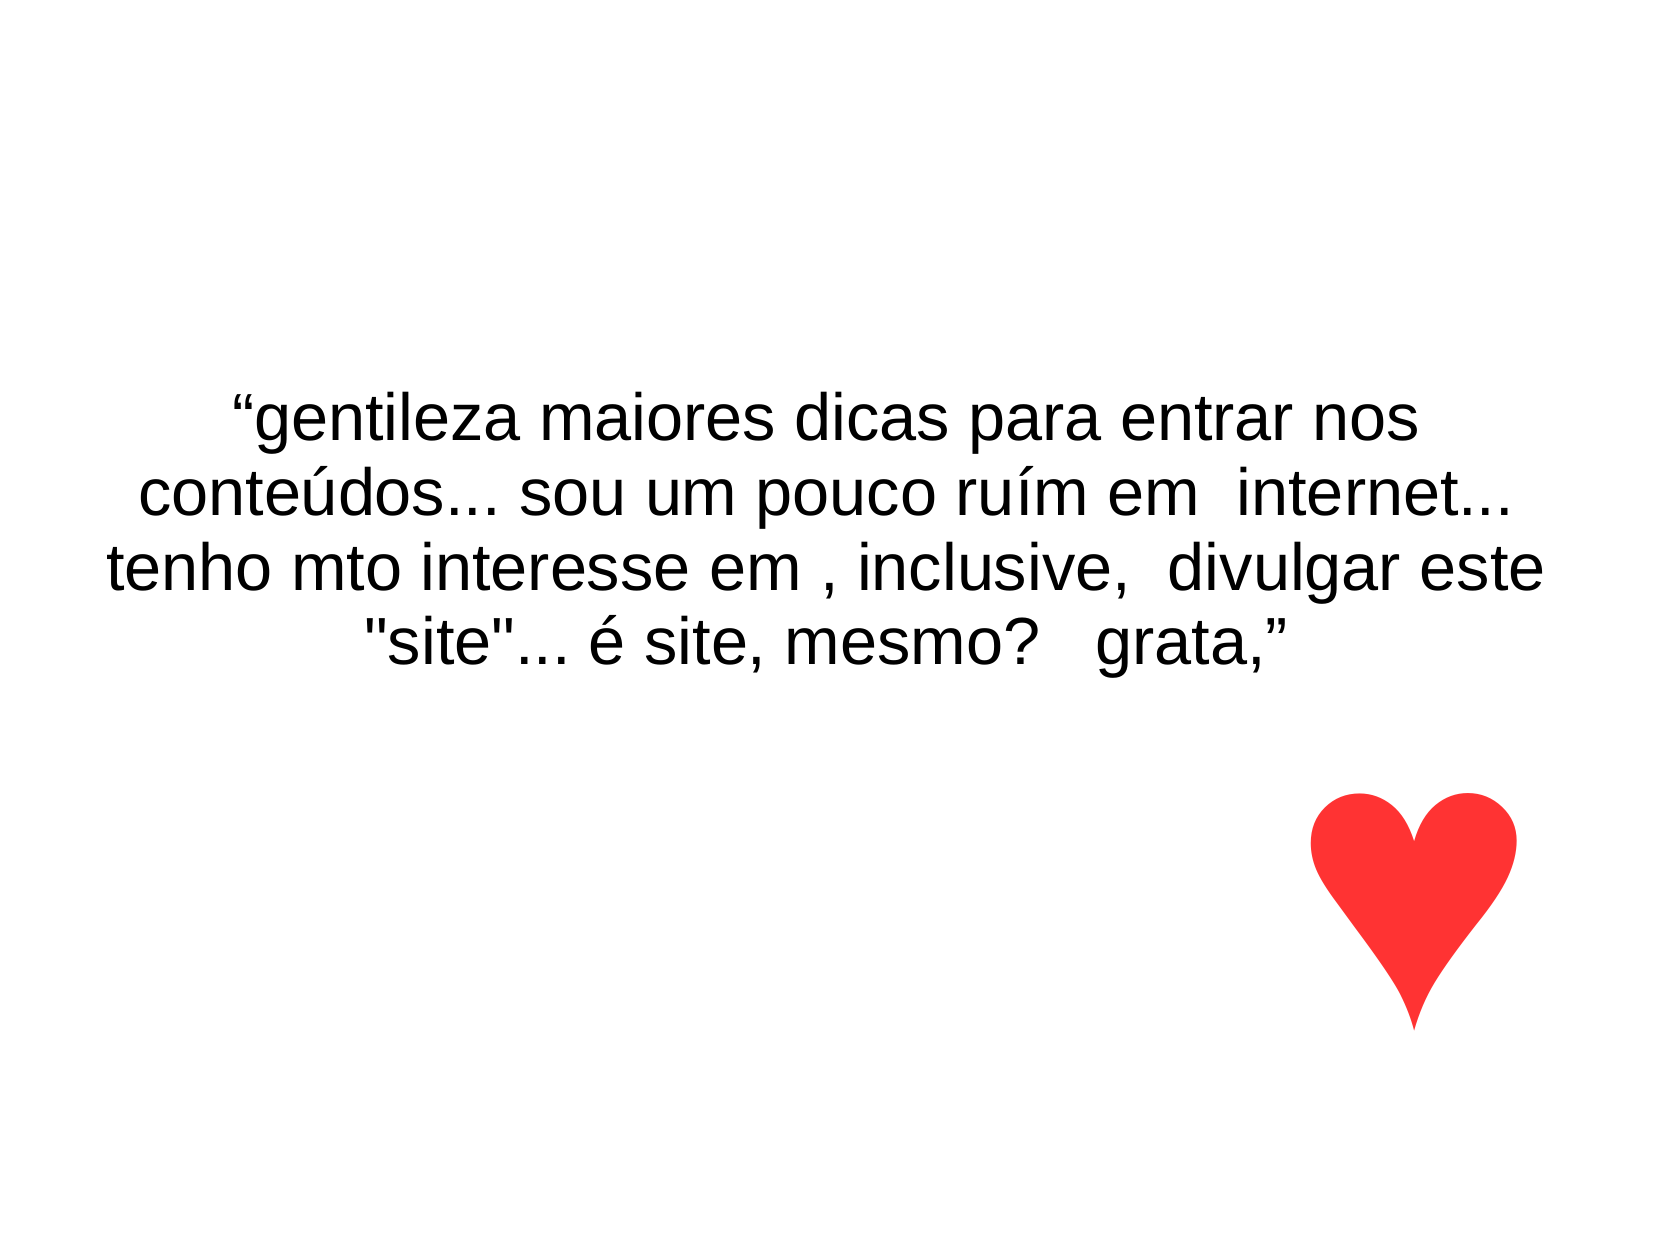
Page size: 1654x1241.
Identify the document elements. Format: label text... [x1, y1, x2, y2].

subtitle “gentileza maiores dicas para entrar nos conteúdos... sou um pouco ruím em internet... tenho mto interesse em , inclusive, divulgar este "site"... é site, mesmo? grata,” [82, 49, 1571, 1010]
text_box ♥ [1275, 641, 1548, 1123]
